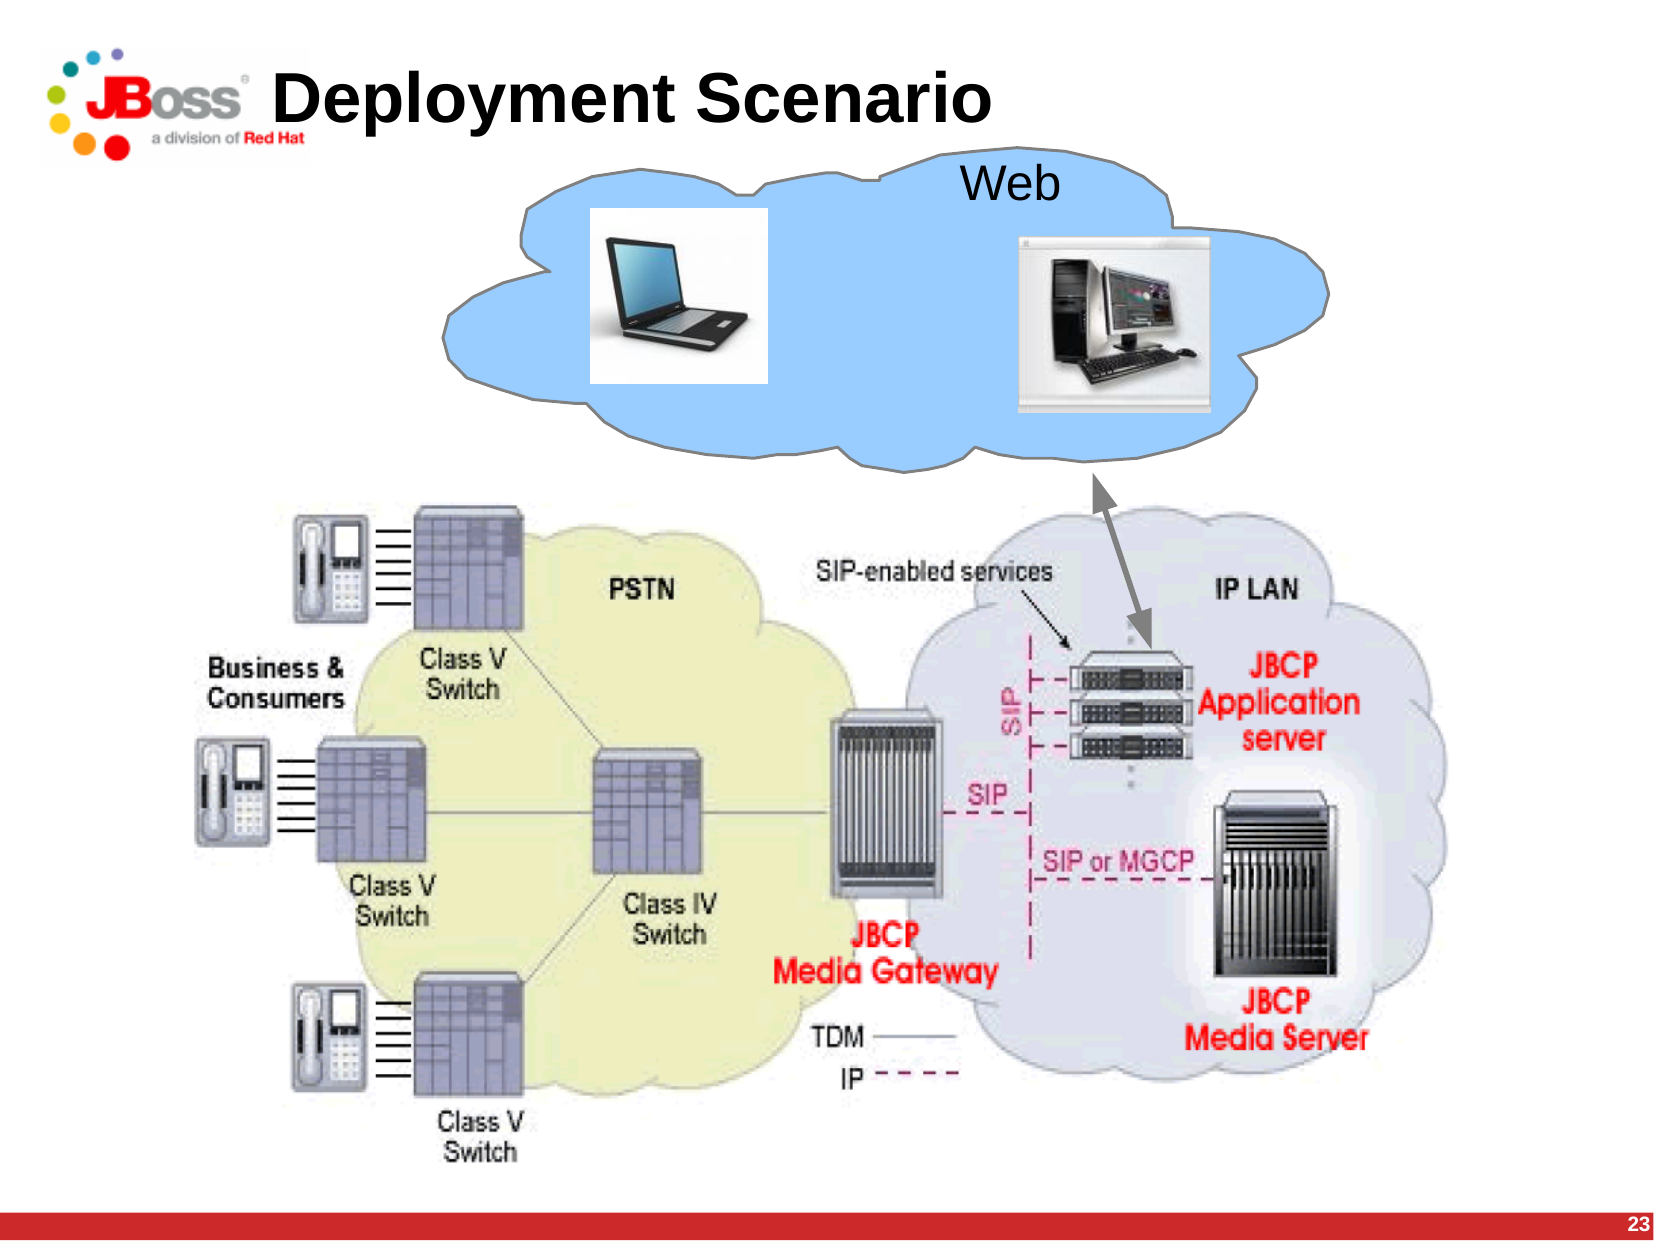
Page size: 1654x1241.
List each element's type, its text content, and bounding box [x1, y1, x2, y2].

text_box Web [944, 147, 1093, 225]
picture [590, 208, 768, 384]
picture [41, 46, 271, 166]
title Deployment Scenario [271, 41, 1654, 166]
picture [147, 413, 1506, 1182]
text_box [442, 154, 1329, 473]
picture [1018, 236, 1211, 413]
